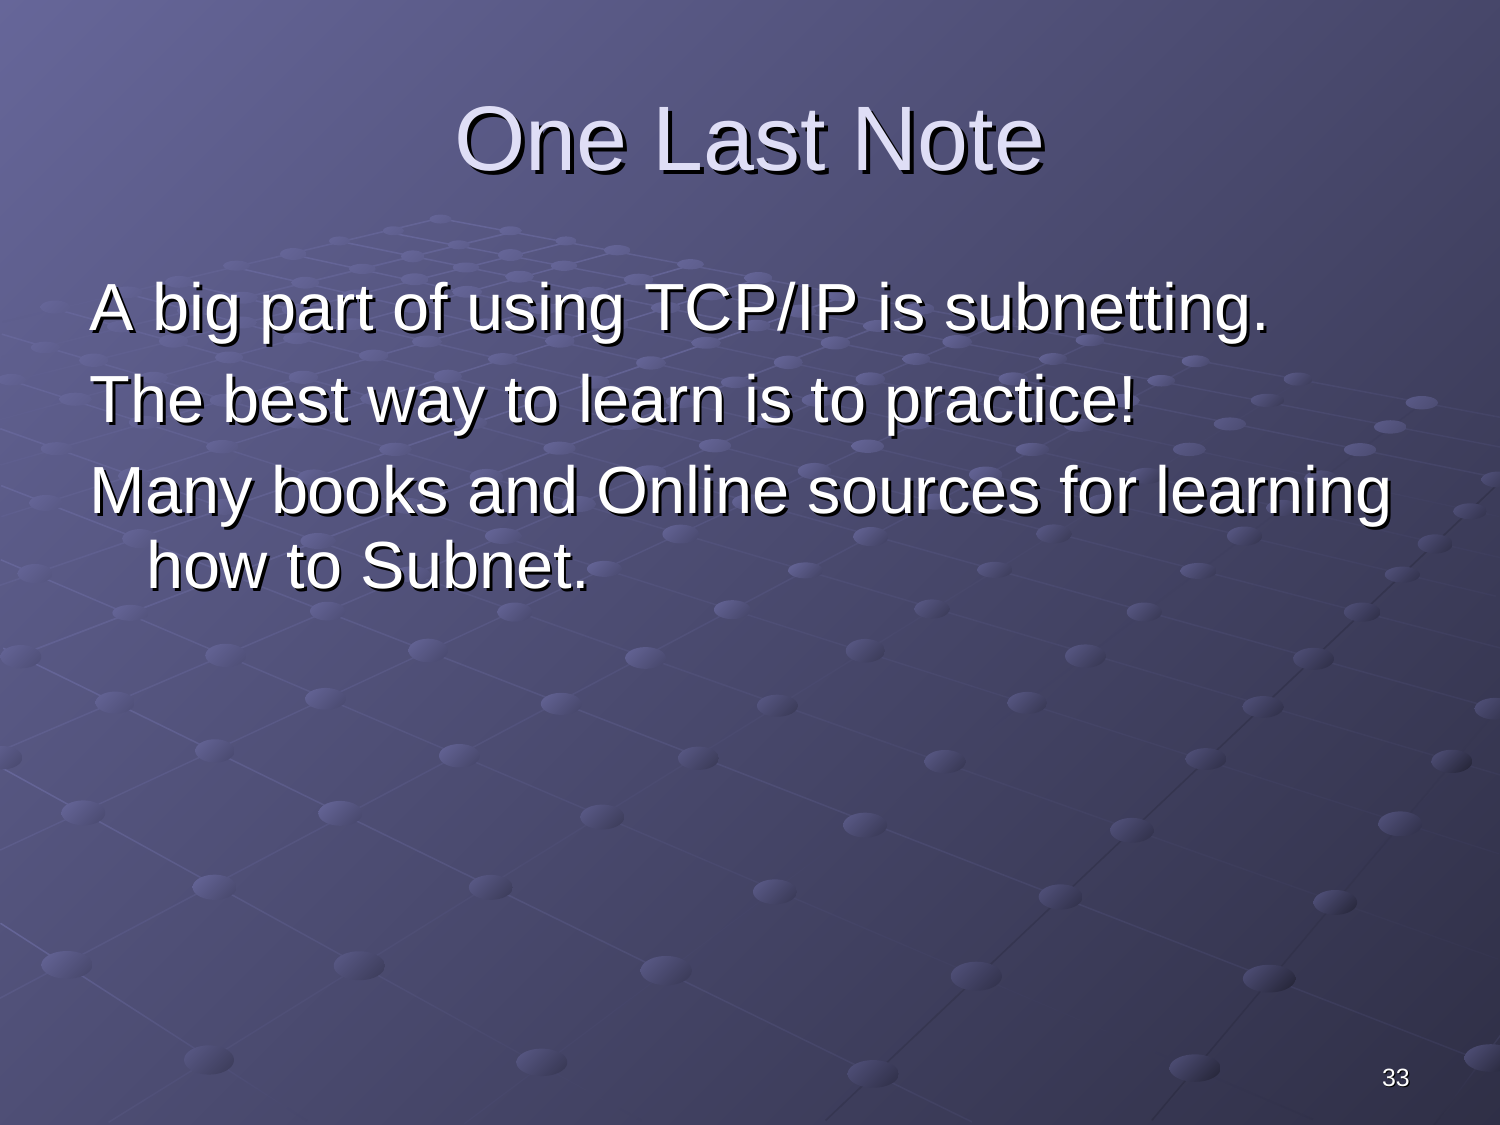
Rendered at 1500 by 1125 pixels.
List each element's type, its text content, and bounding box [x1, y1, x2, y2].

list A big part of using TCP/IP is subnetting. The best way to learn is to practice! Many books and Online sources for learning how to Subnet. [75, 262, 1426, 1007]
title One Last Note [75, 45, 1426, 233]
